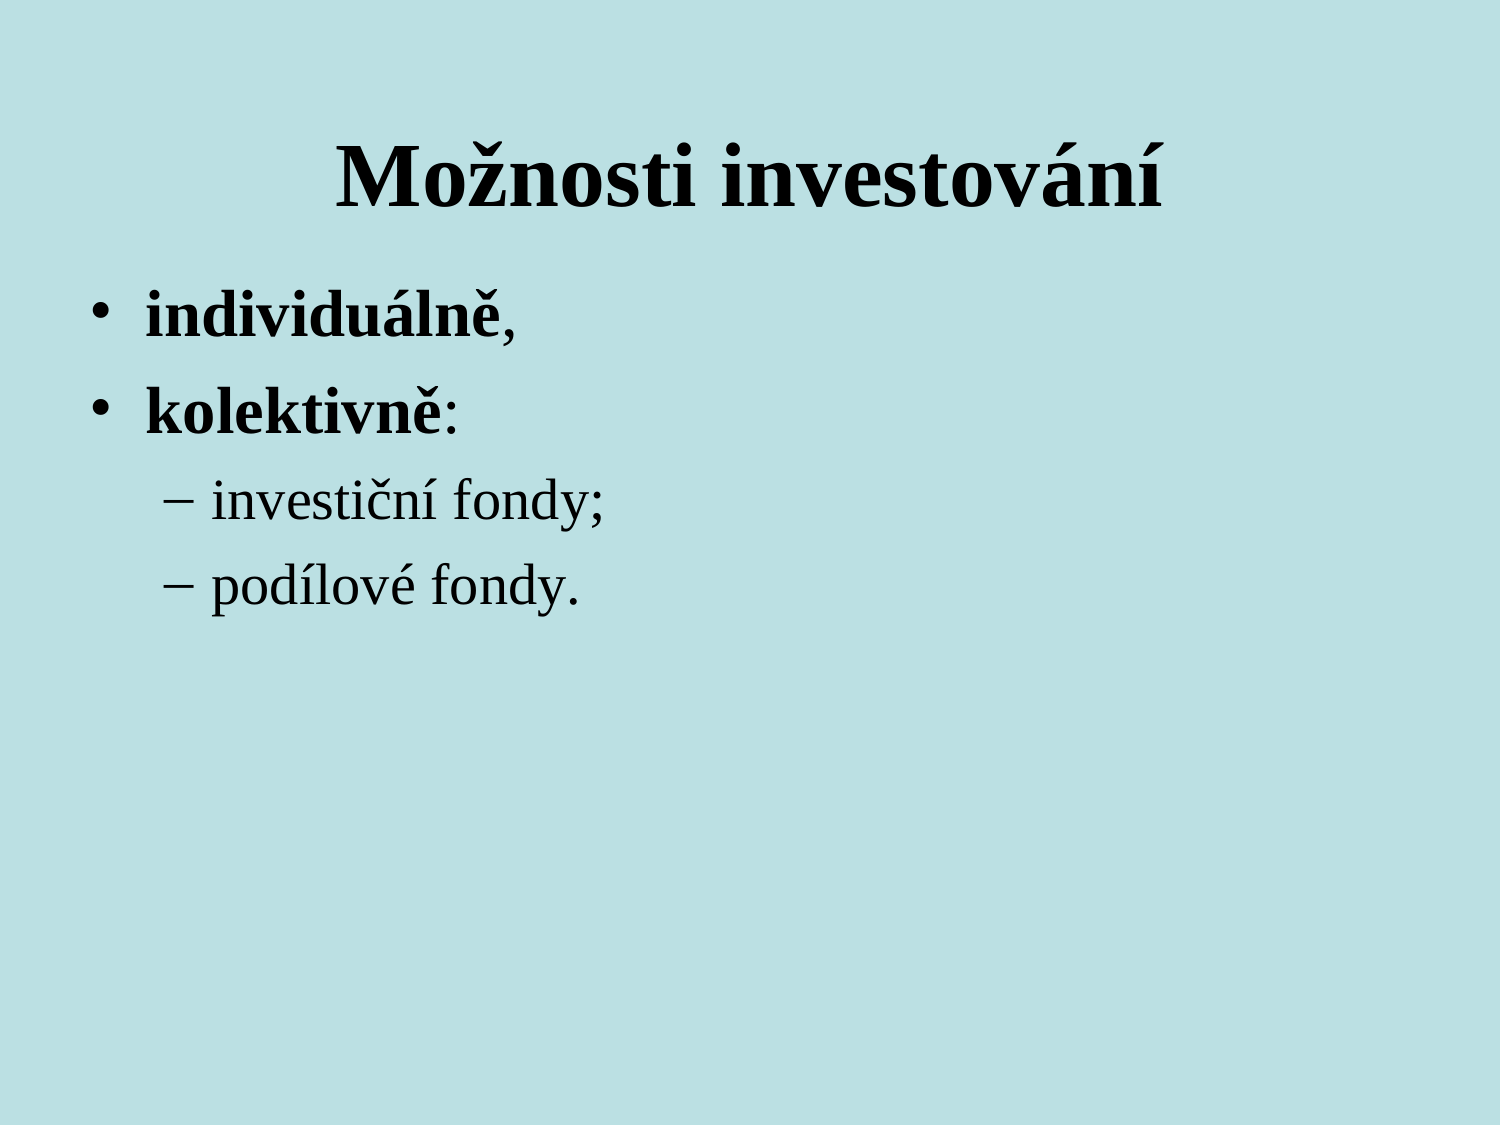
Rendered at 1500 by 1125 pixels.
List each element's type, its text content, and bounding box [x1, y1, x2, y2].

list individuálně, kolektivně: investiční fondy; podílové fondy. [75, 262, 1426, 984]
title Možnosti investování [75, 44, 1426, 233]
